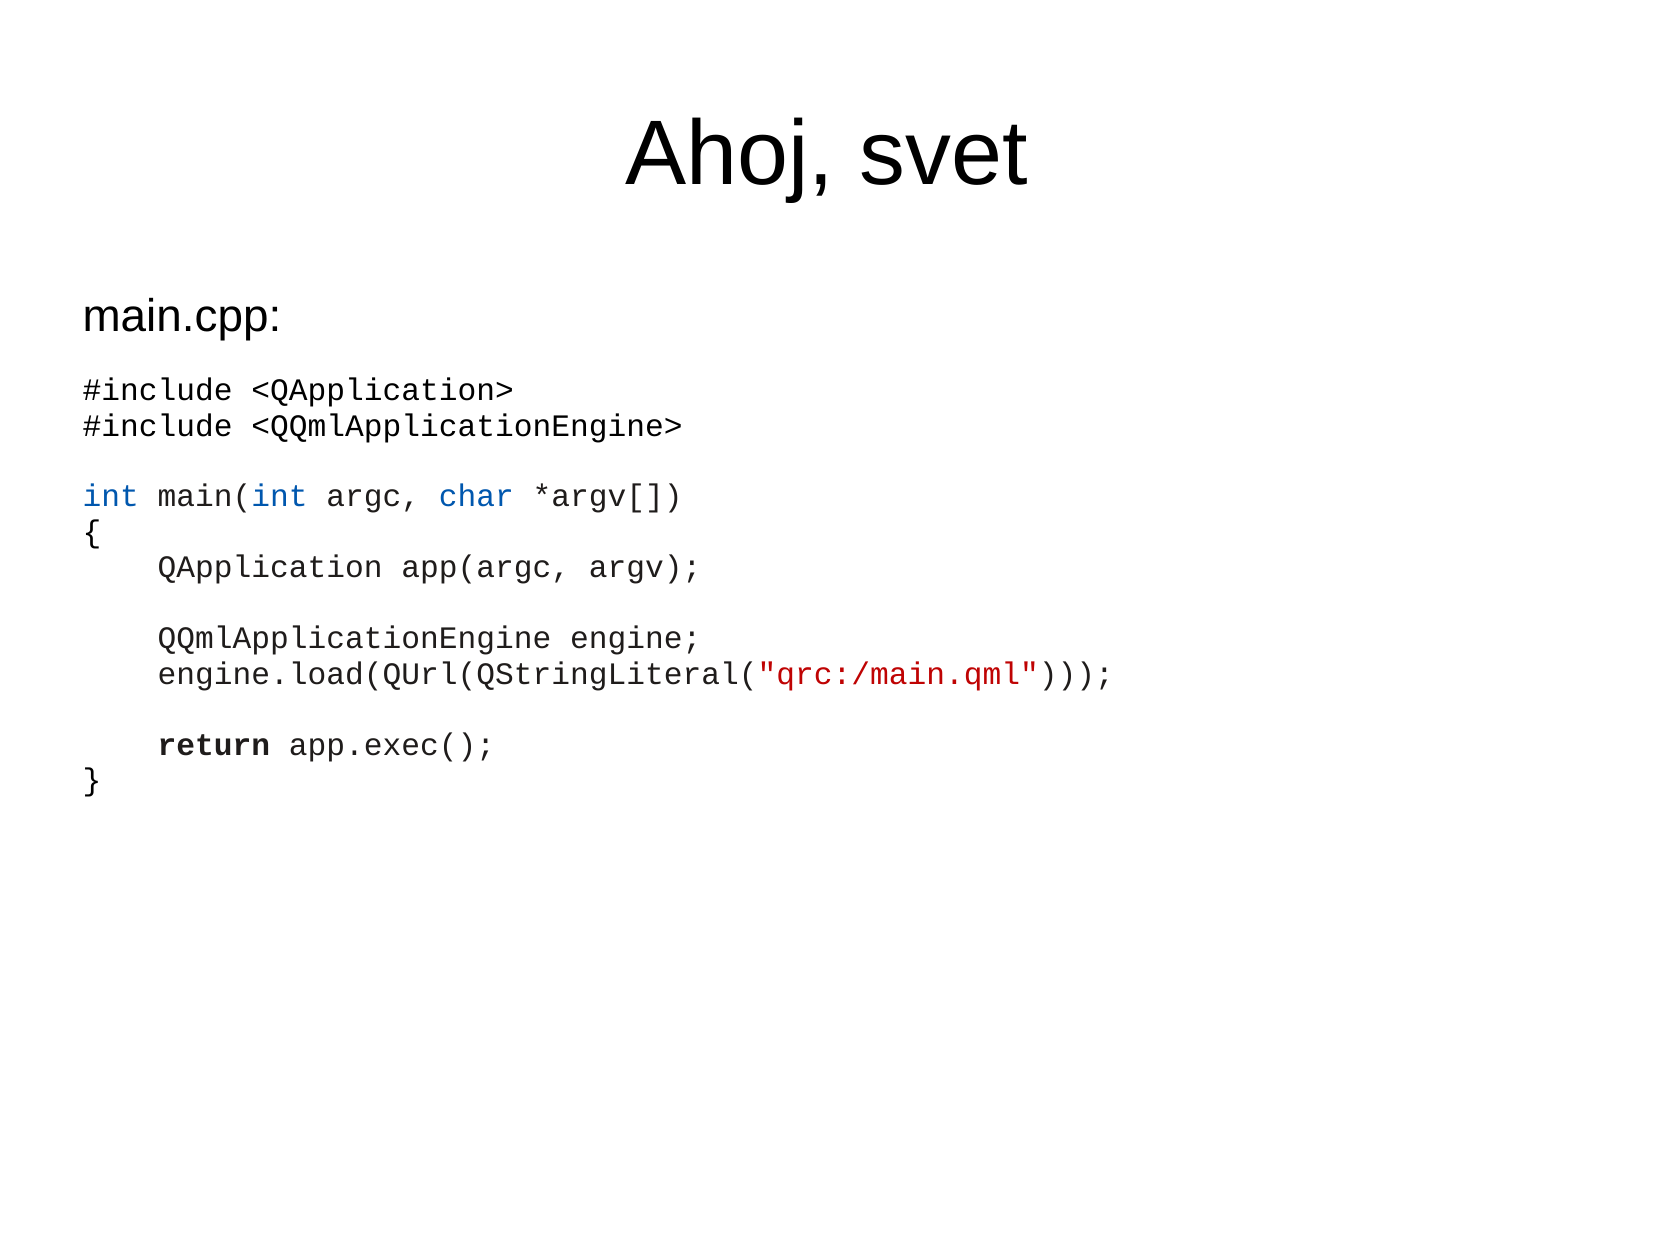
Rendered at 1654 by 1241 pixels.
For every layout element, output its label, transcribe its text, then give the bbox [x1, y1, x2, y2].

subtitle main.cpp: #include <QApplication> #include <QQmlApplicationEngine> int main(int argc, char *argv[]) { QApplication app(argc, argv); QQmlApplicationEngine engine; engine.load(QUrl(QStringLiteral("qrc:/main.qml"))); return app.exec(); } [82, 290, 1571, 1010]
title Ahoj, svet [82, 49, 1571, 257]
